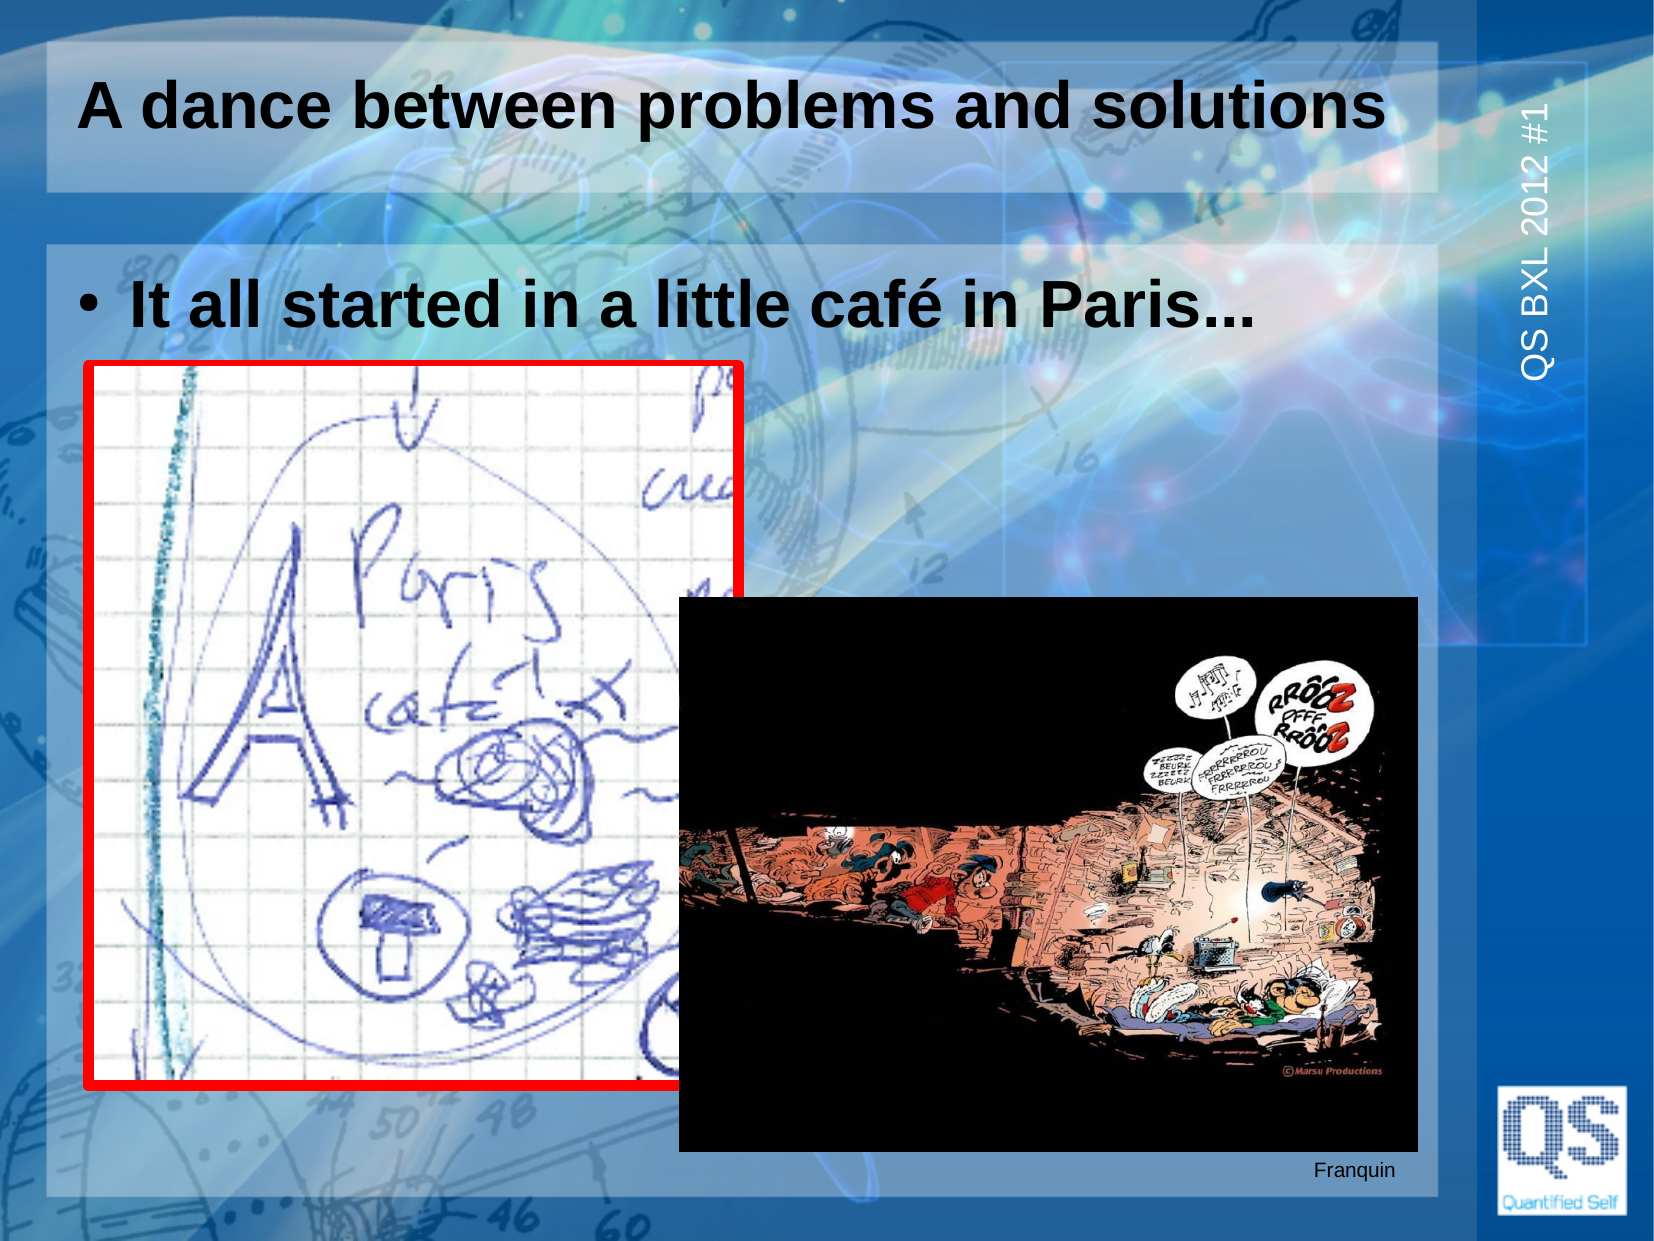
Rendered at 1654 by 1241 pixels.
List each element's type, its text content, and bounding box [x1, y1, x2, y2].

list It all started in a little café in Paris... [59, 266, 1430, 1182]
text_box Franquin [1299, 1151, 1417, 1190]
picture [0, 0, 1654, 1241]
title A dance between problems and solutions [23, 9, 1441, 202]
